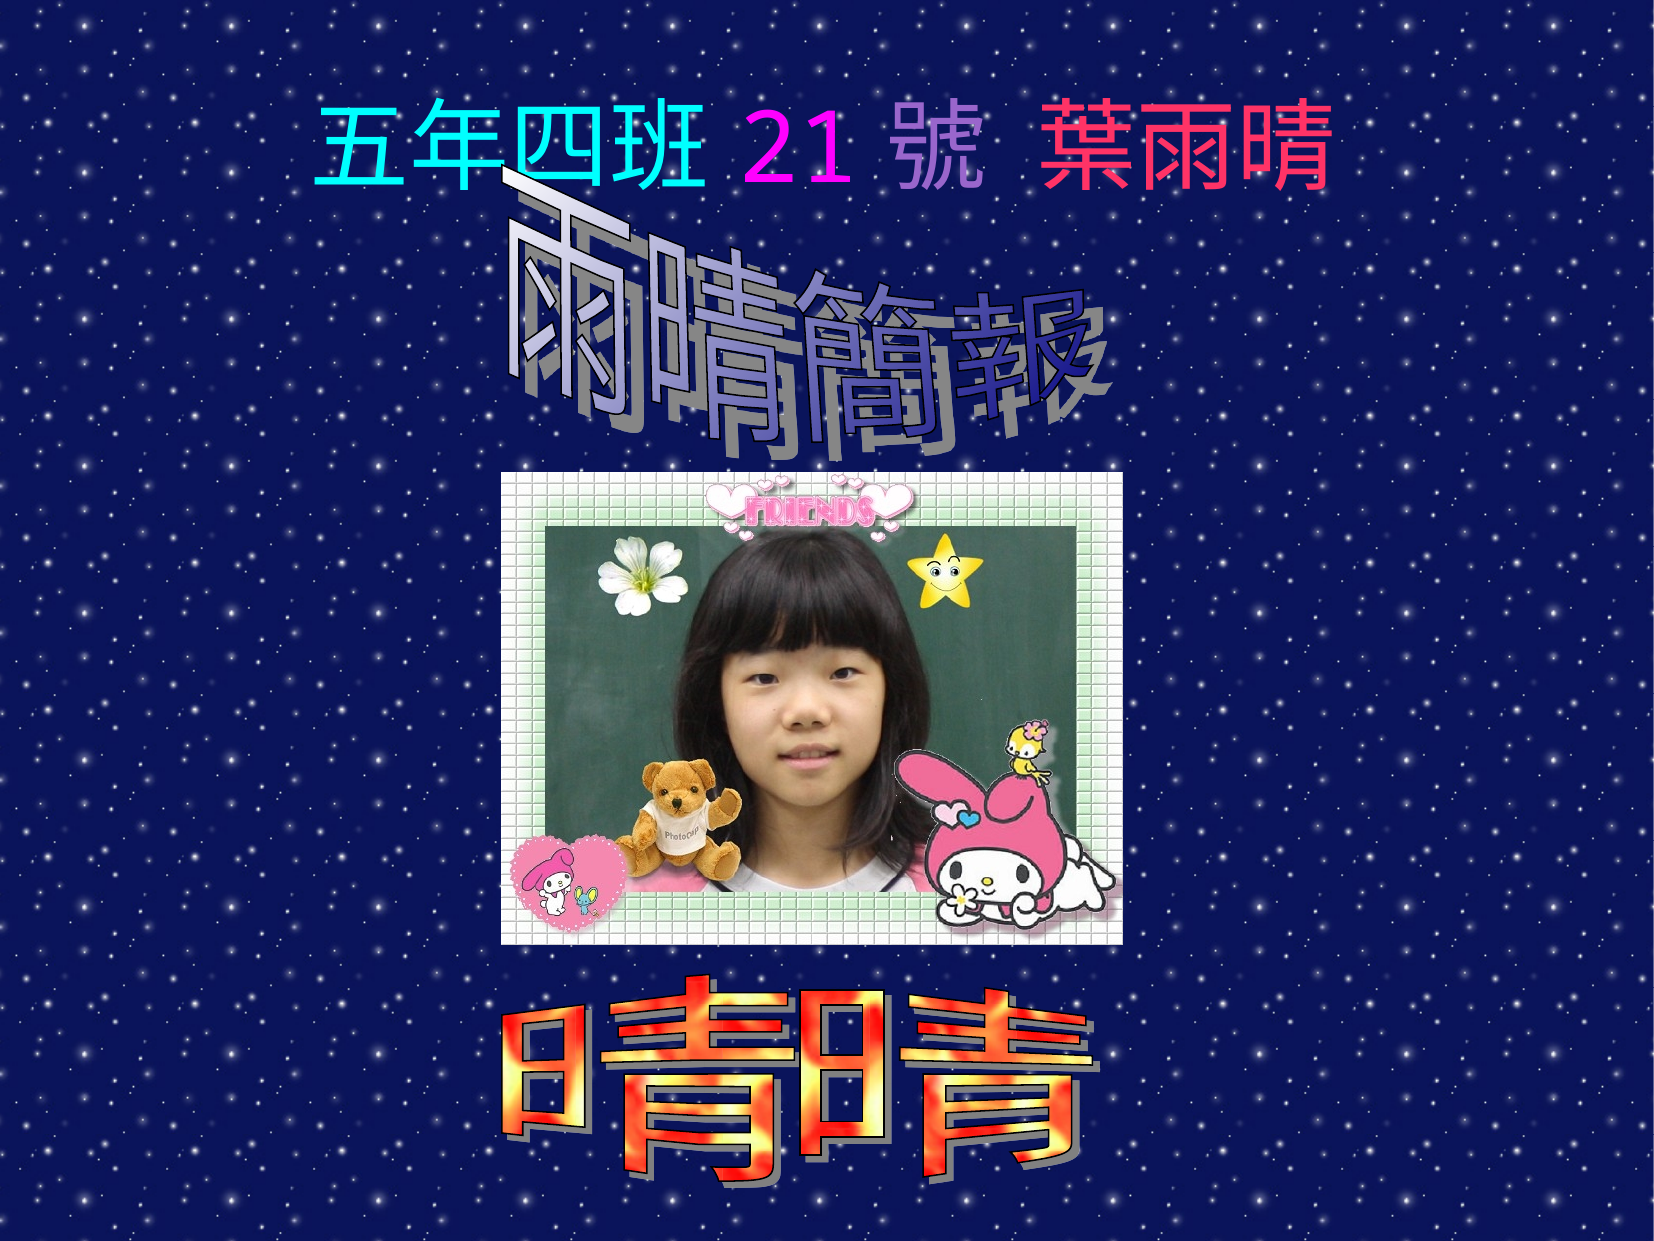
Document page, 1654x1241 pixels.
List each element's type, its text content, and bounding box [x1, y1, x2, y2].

text_box 雨晴簡報 [694, 246, 784, 337]
text_box 雨晴簡報 [705, 334, 780, 442]
text_box 晴晴 [800, 989, 884, 1156]
text_box 晴晴 [624, 1073, 774, 1182]
text_box 晴晴 [600, 974, 795, 1063]
text_box 五年四班21號 葉雨晴 [295, 59, 1418, 194]
text_box 晴晴 [923, 1073, 1072, 1177]
text_box 晴晴 [899, 987, 1093, 1066]
text_box 雨晴簡報 [951, 292, 1024, 420]
text_box 晴晴 [501, 1004, 585, 1136]
picture [0, 0, 1654, 1241]
text_box 雨晴簡報 [860, 282, 937, 438]
text_box 雨晴簡報 [575, 290, 610, 324]
text_box 雨晴簡報 [648, 232, 690, 404]
text_box 雨晴簡報 [524, 257, 557, 311]
text_box 雨晴簡報 [794, 269, 864, 443]
text_box 雨晴簡報 [841, 377, 903, 434]
text_box 雨晴簡報 [521, 321, 557, 362]
text_box 雨晴簡報 [501, 164, 631, 415]
text_box 雨晴簡報 [575, 334, 611, 388]
text_box 雨晴簡報 [1022, 289, 1093, 406]
